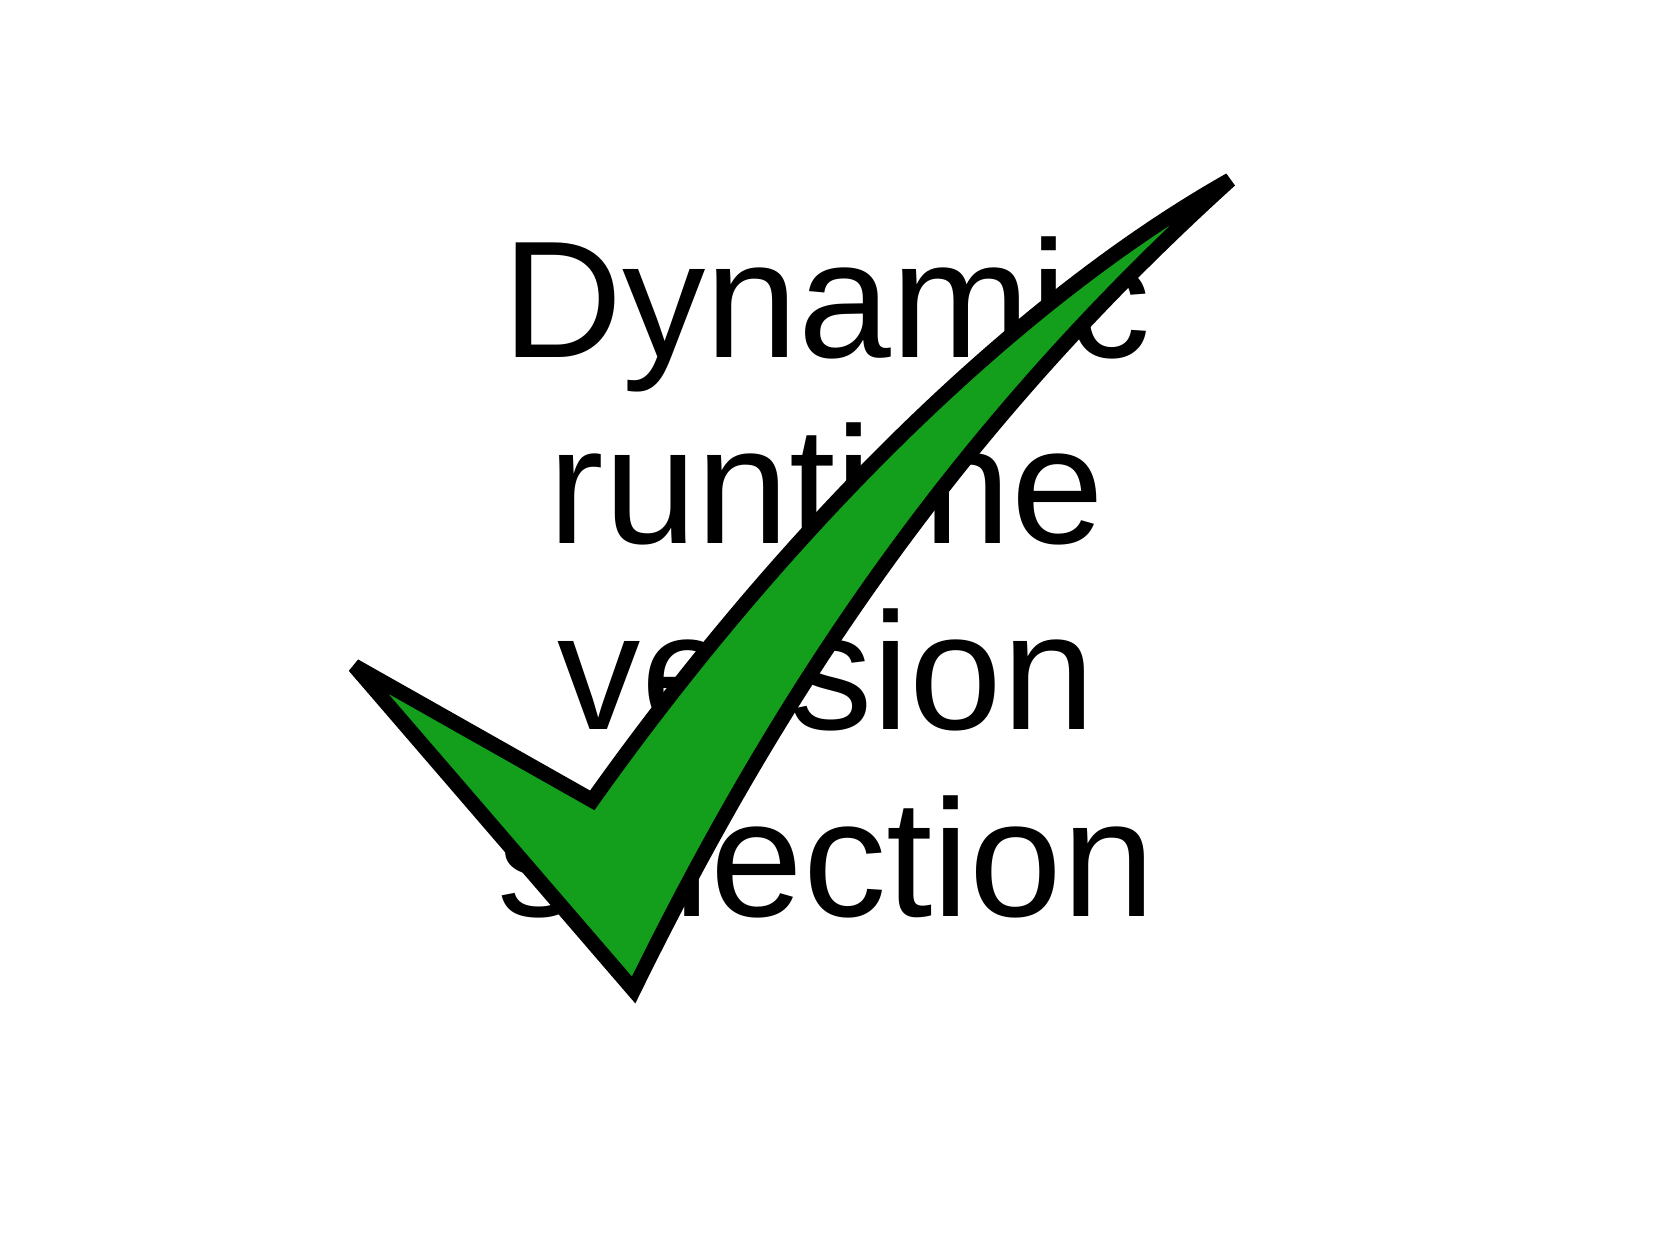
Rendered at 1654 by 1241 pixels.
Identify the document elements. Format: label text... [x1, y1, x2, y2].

subtitle Dynamic runtime version selection [82, 49, 1571, 1109]
text_box [354, 180, 1231, 991]
